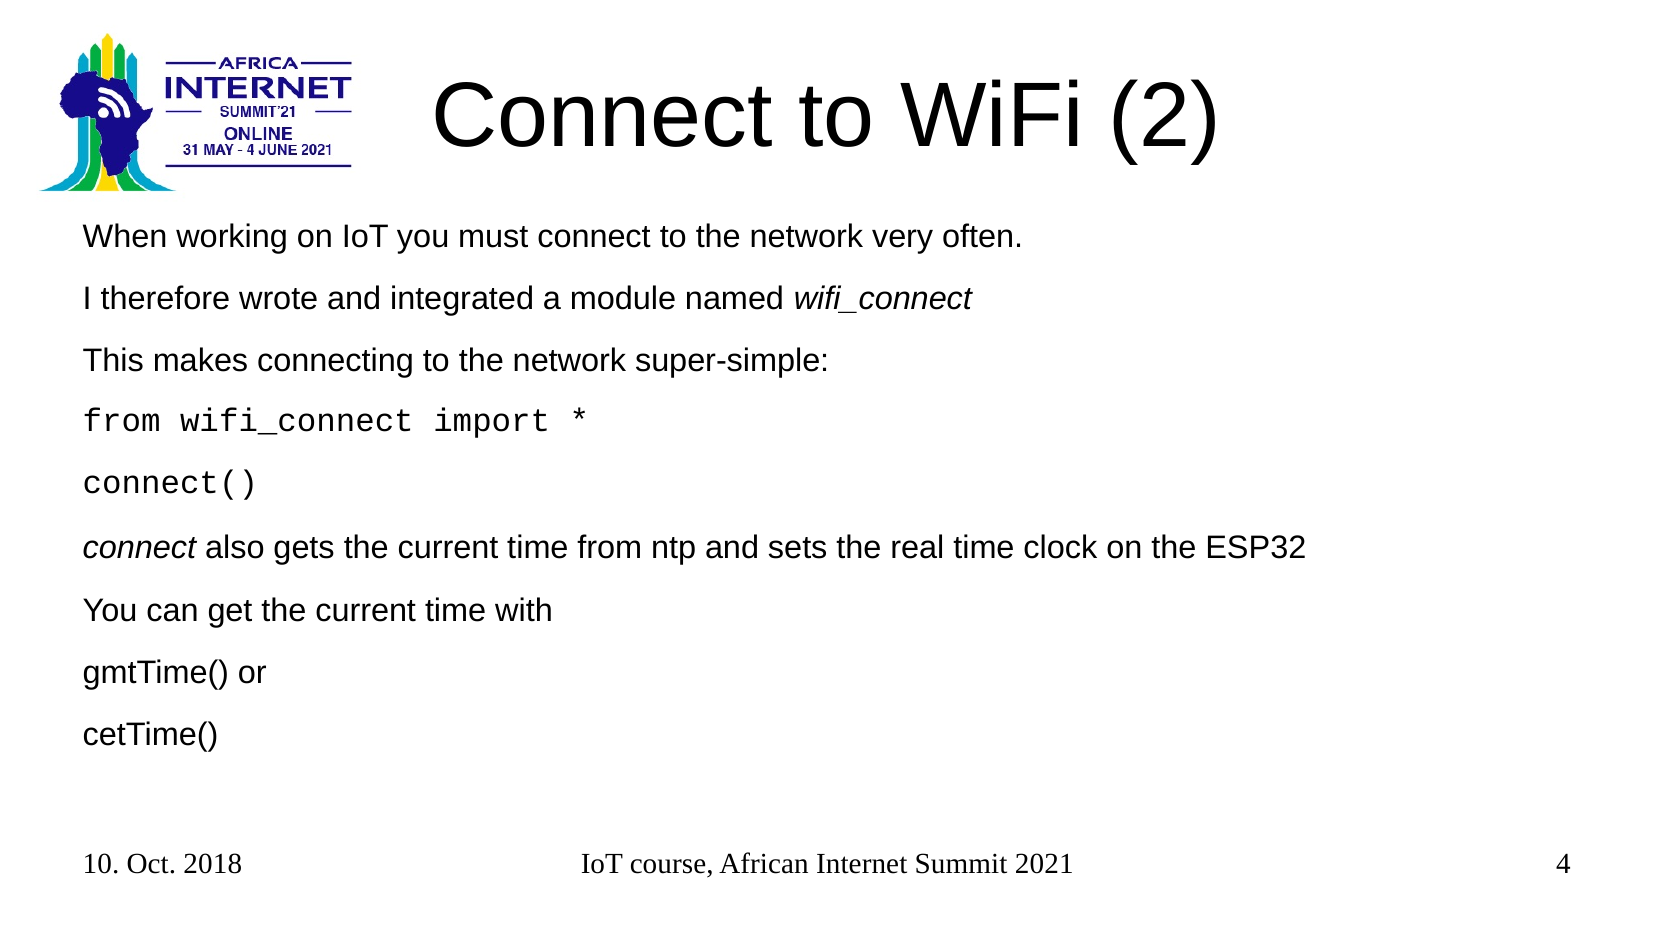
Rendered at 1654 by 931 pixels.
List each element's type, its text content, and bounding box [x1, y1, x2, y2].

title Connect to WiFi (2) [82, 37, 1571, 193]
picture [9, 11, 384, 207]
list When working on IoT you must connect to the network very often. I therefore wrote and integrated a module named wifi_connect This makes connecting to the network super-simple: from wifi_connect import * connect() connect also gets the current time from ntp and sets the real time clock on the ESP32 You can get the current time with gmtTime() or cetTime() [82, 217, 1571, 758]
